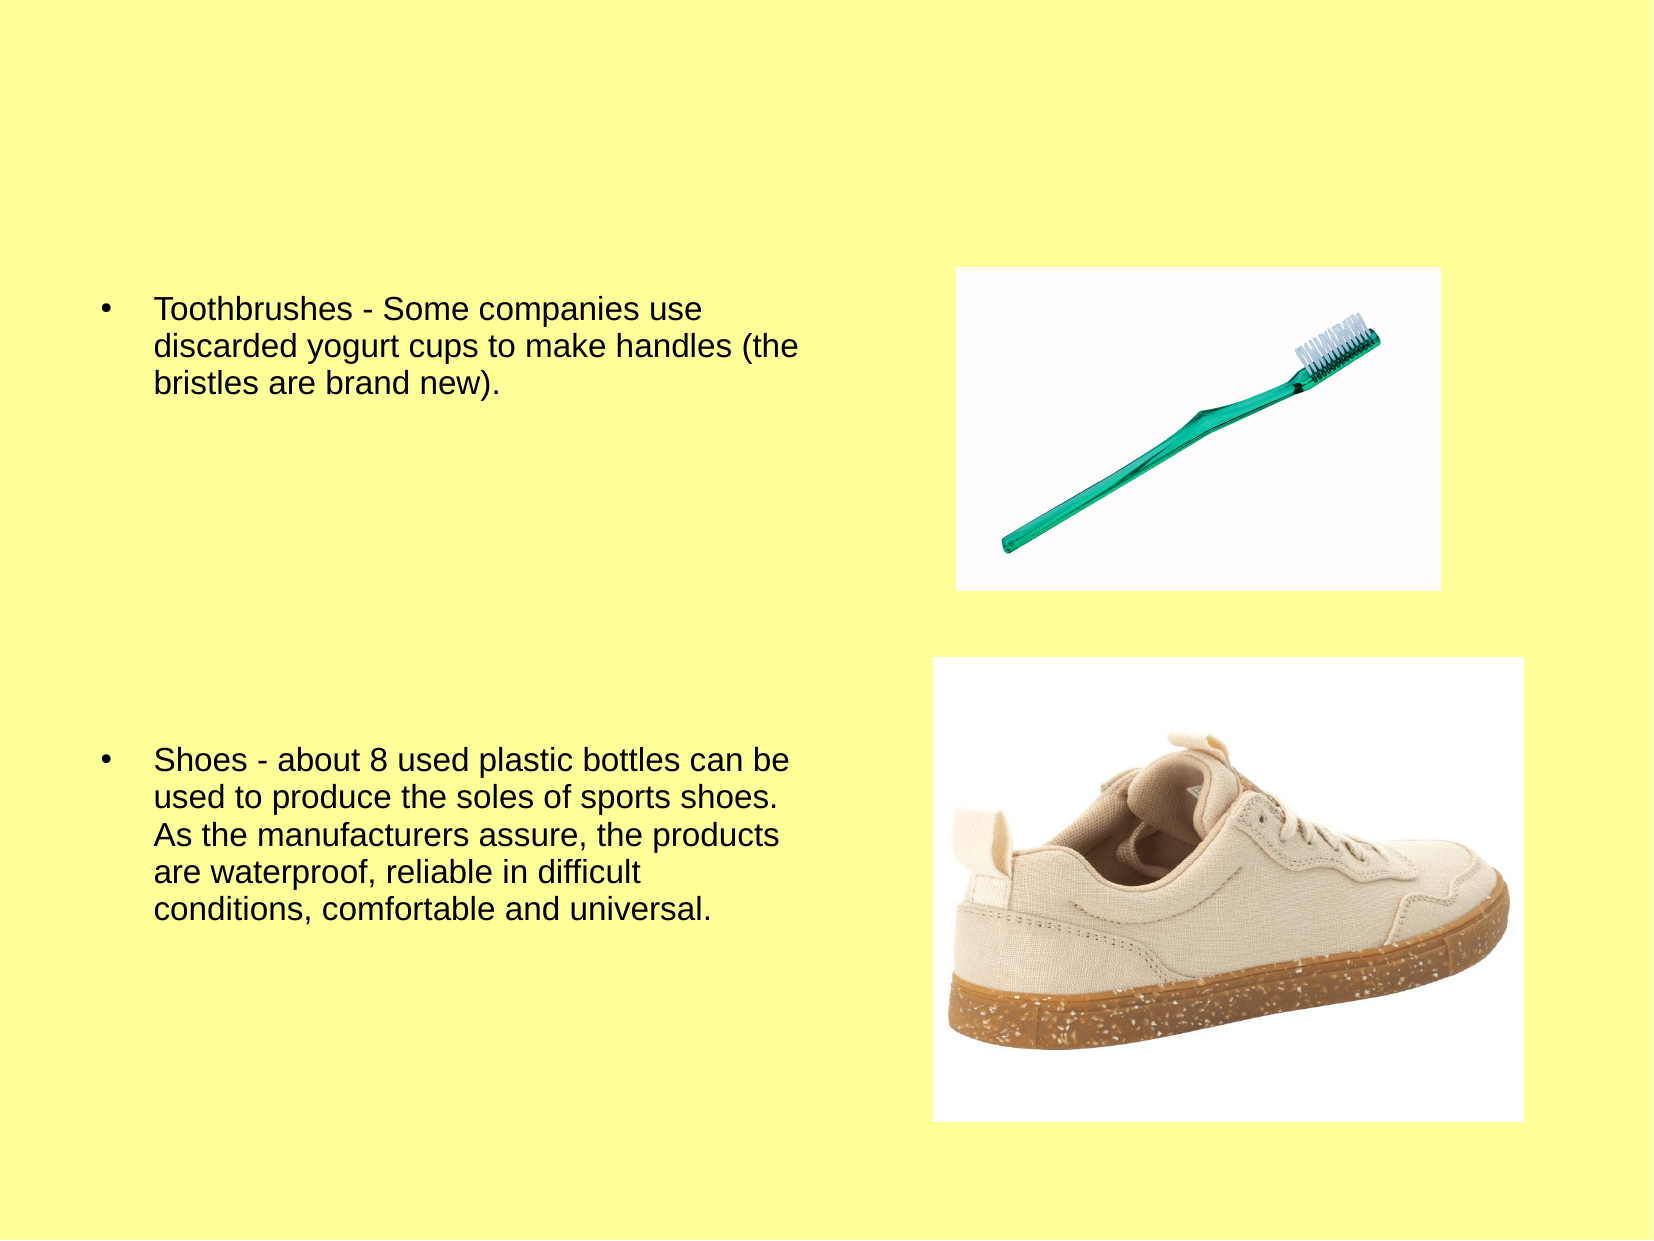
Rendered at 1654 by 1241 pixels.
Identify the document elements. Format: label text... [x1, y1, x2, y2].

picture [933, 657, 1524, 1123]
list Toothbrushes - Some companies use discarded yogurt cups to make handles (the bristles are brand new). Shoes - about 8 used plastic bottles can be used to produce the soles of sports shoes. As the manufacturers assure, the products are waterproof, reliable in difficult conditions, comfortable and universal. [82, 290, 809, 1052]
picture [956, 267, 1441, 591]
